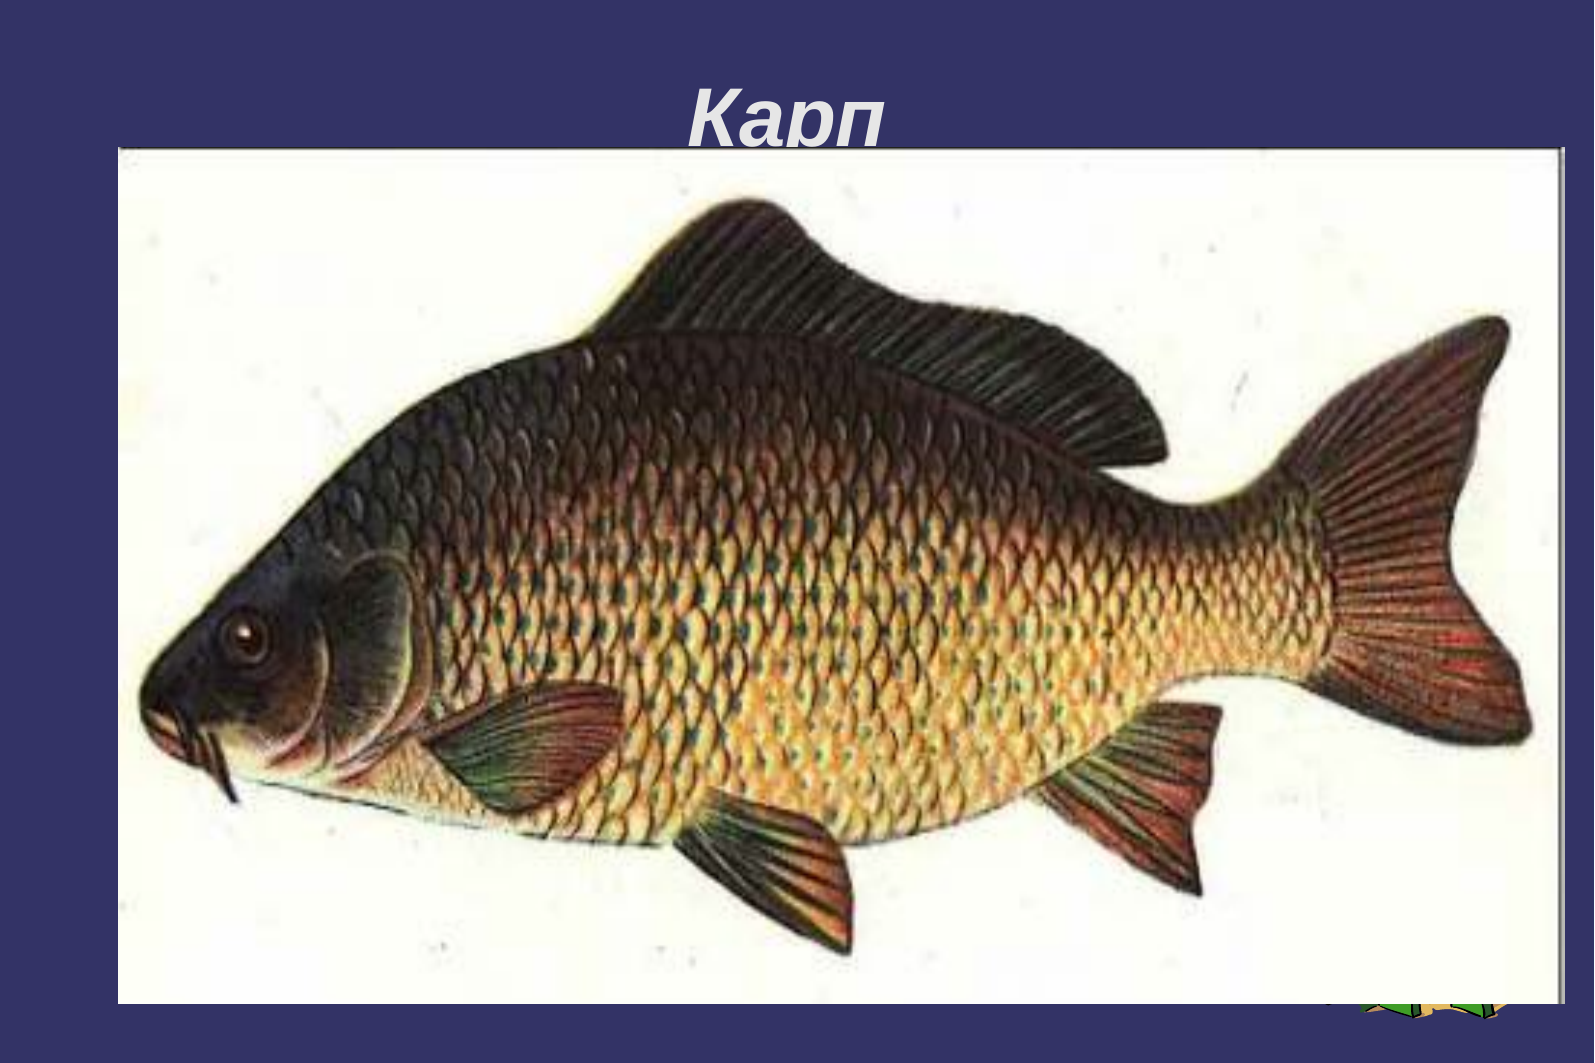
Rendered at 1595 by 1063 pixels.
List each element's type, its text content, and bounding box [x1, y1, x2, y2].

picture [118, 147, 1565, 1004]
title Карп [118, 29, 1480, 147]
